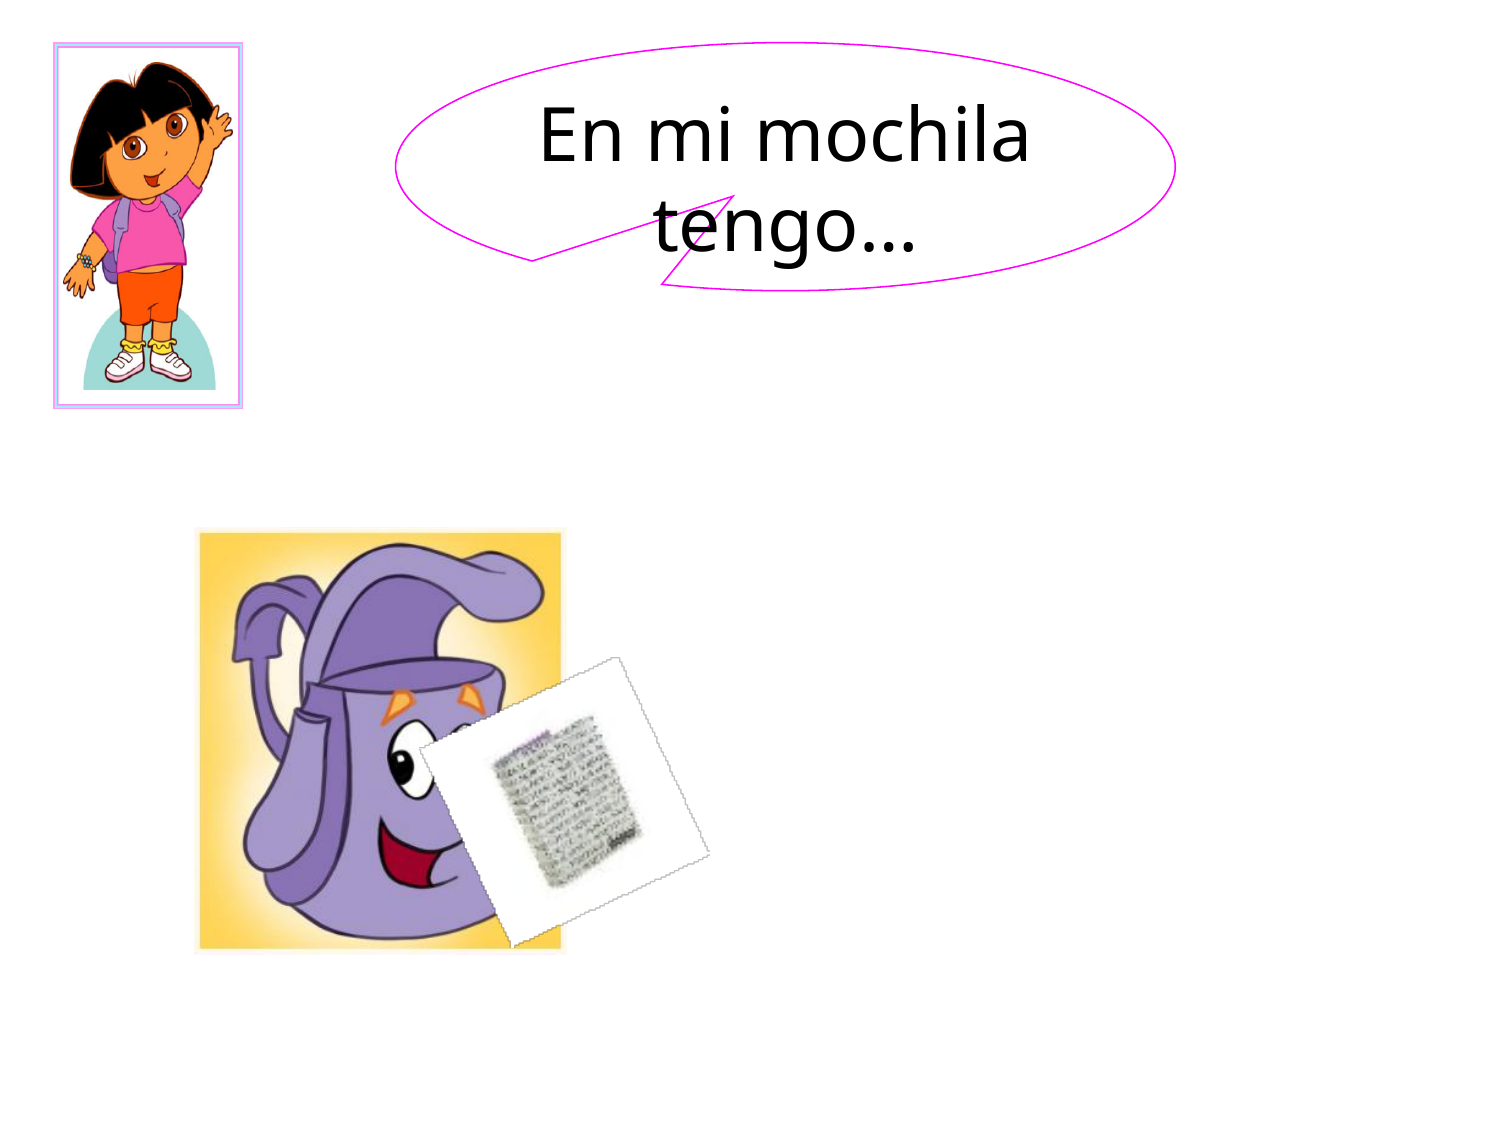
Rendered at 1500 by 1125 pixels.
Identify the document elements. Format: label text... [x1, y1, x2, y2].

picture [53, 42, 243, 409]
text_box En mi mochila tengo… [395, 42, 1176, 291]
picture [194, 527, 710, 955]
